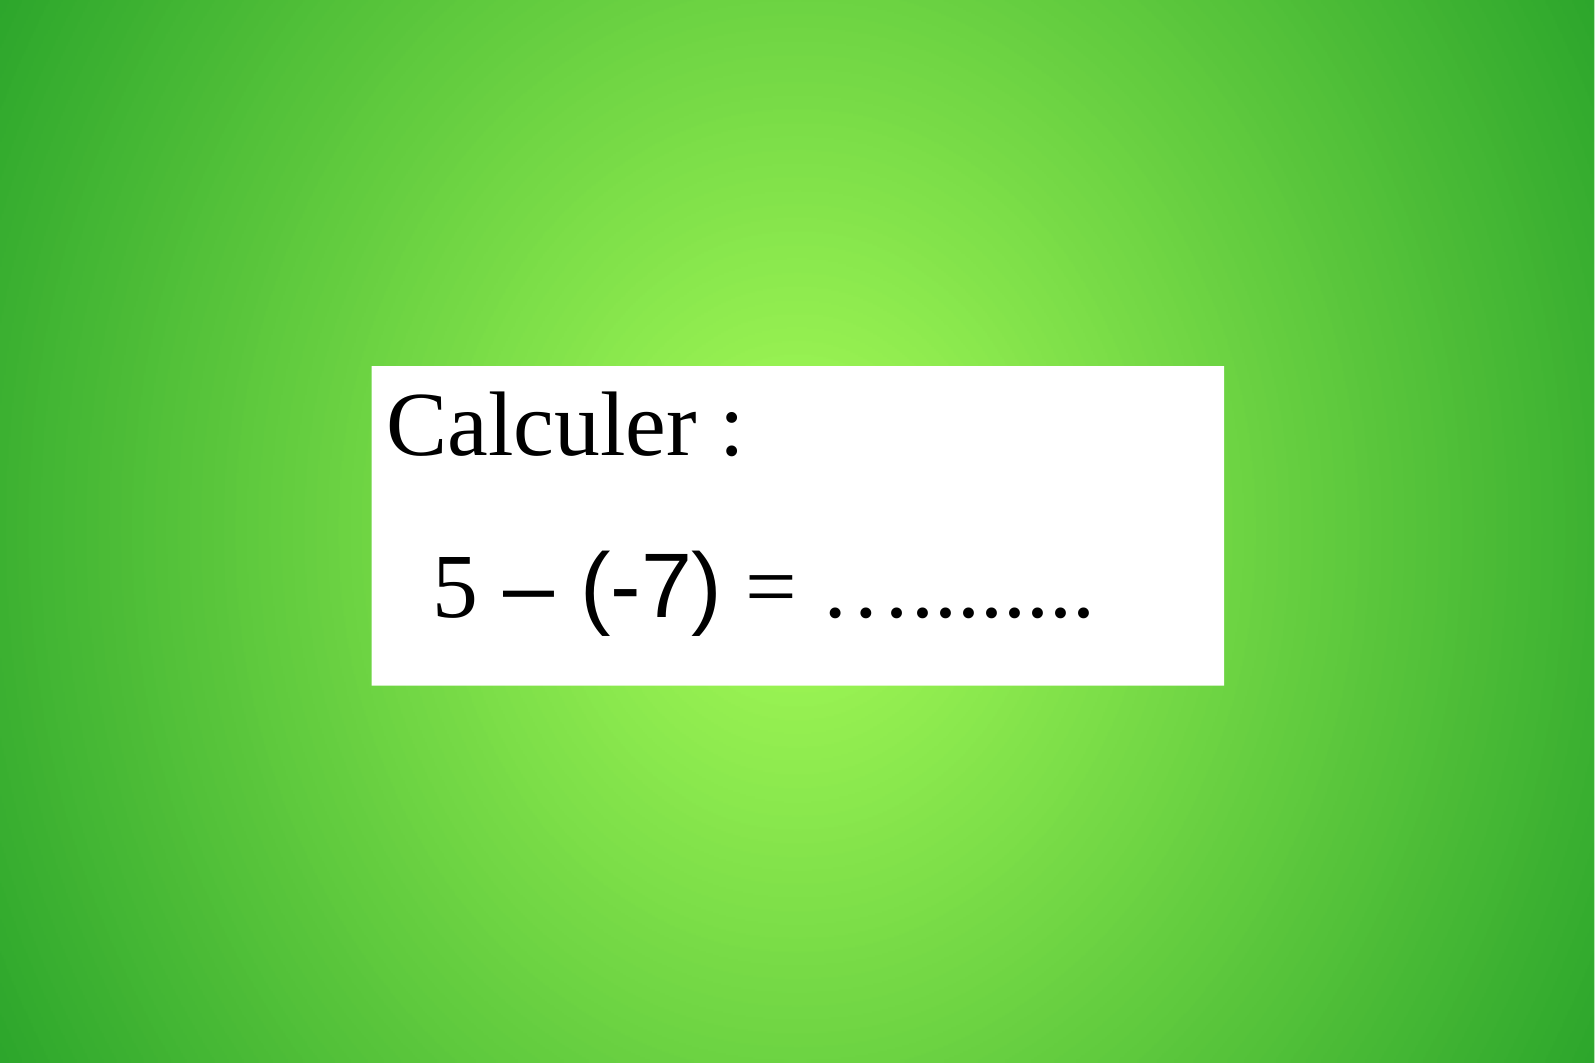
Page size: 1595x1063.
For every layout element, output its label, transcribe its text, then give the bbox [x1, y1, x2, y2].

picture [0, 0, 1595, 1063]
text_box Calculer : 5 – (-7) = …........ [371, 366, 1225, 686]
